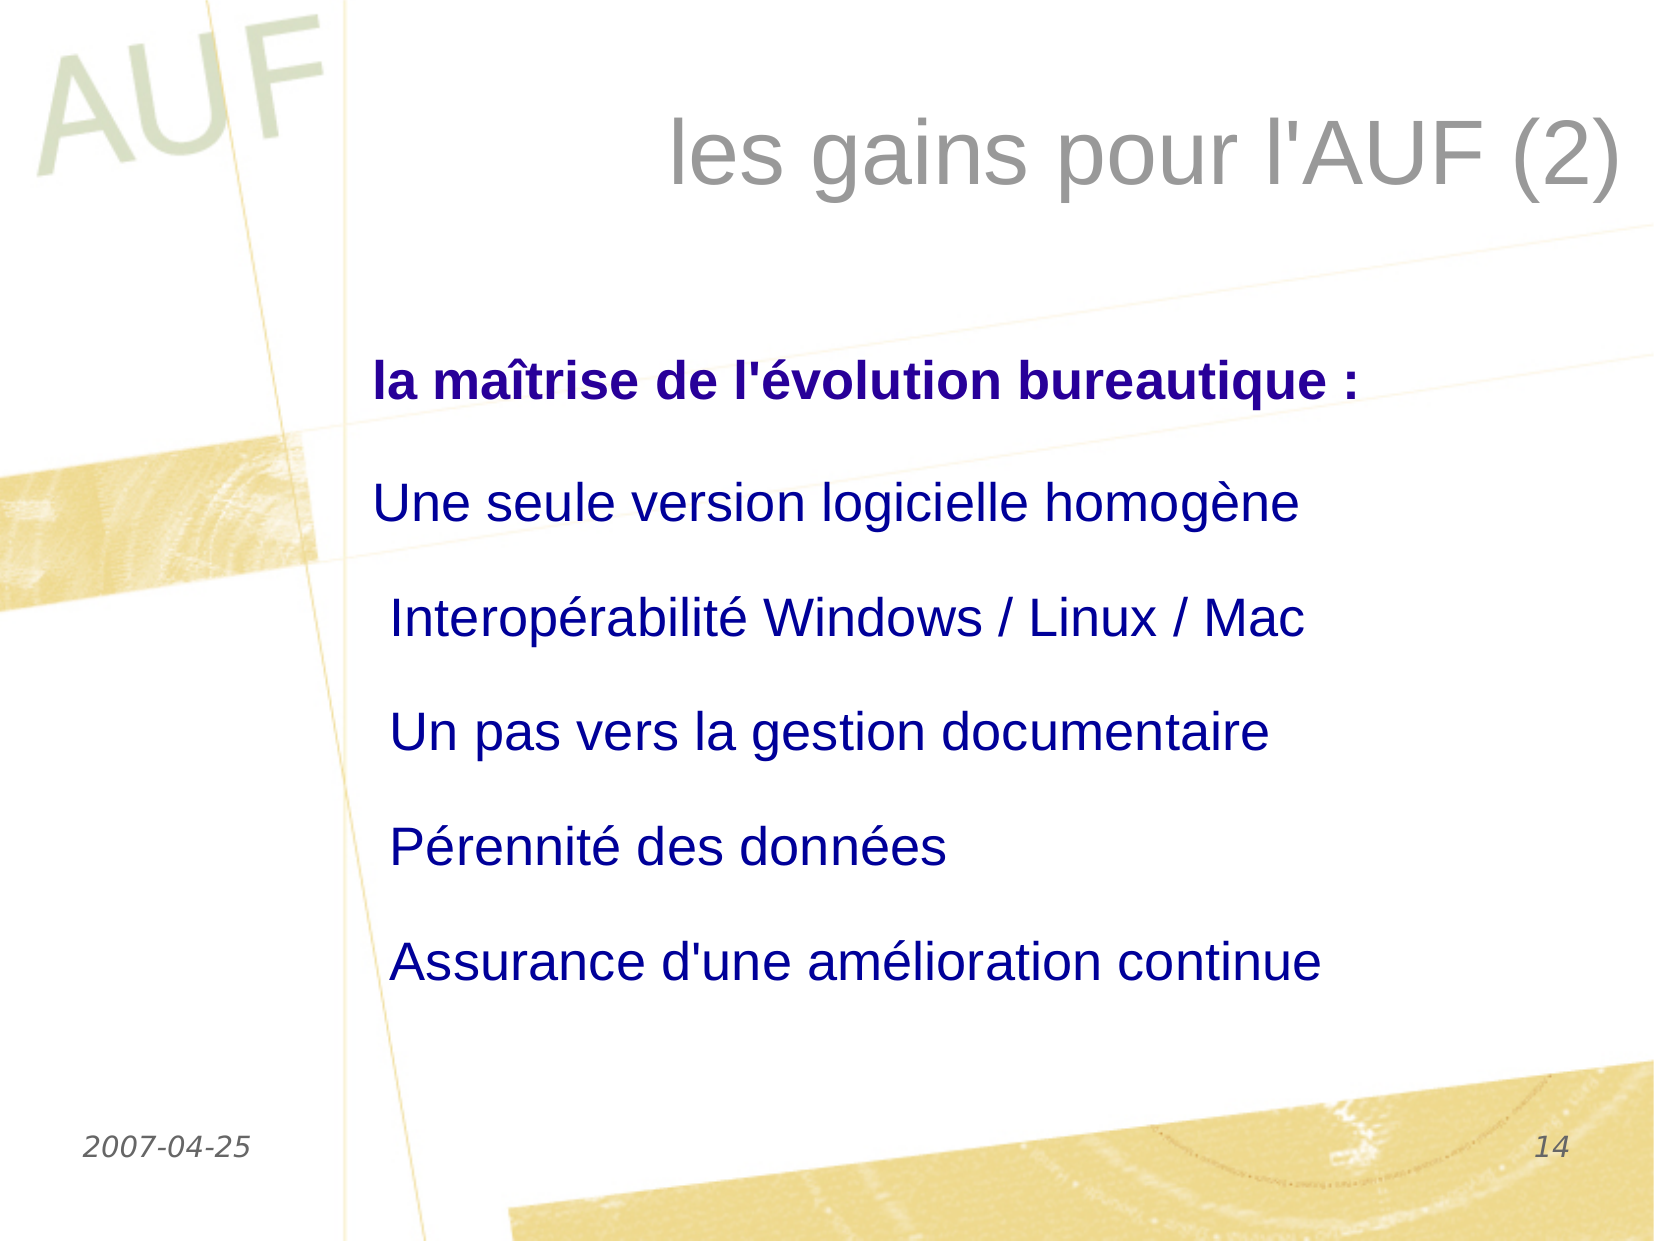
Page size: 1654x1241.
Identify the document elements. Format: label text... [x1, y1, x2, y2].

picture [0, 0, 1654, 1241]
list la maîtrise de l'évolution bureautique : Une seule version logicielle homogène Interopérabilité Windows / Linux / Mac Un pas vers la gestion documentaire Pérennité des données Assurance d'une amélioration continue [354, 290, 1625, 1094]
title les gains pour l'AUF (2) [354, 56, 1625, 250]
